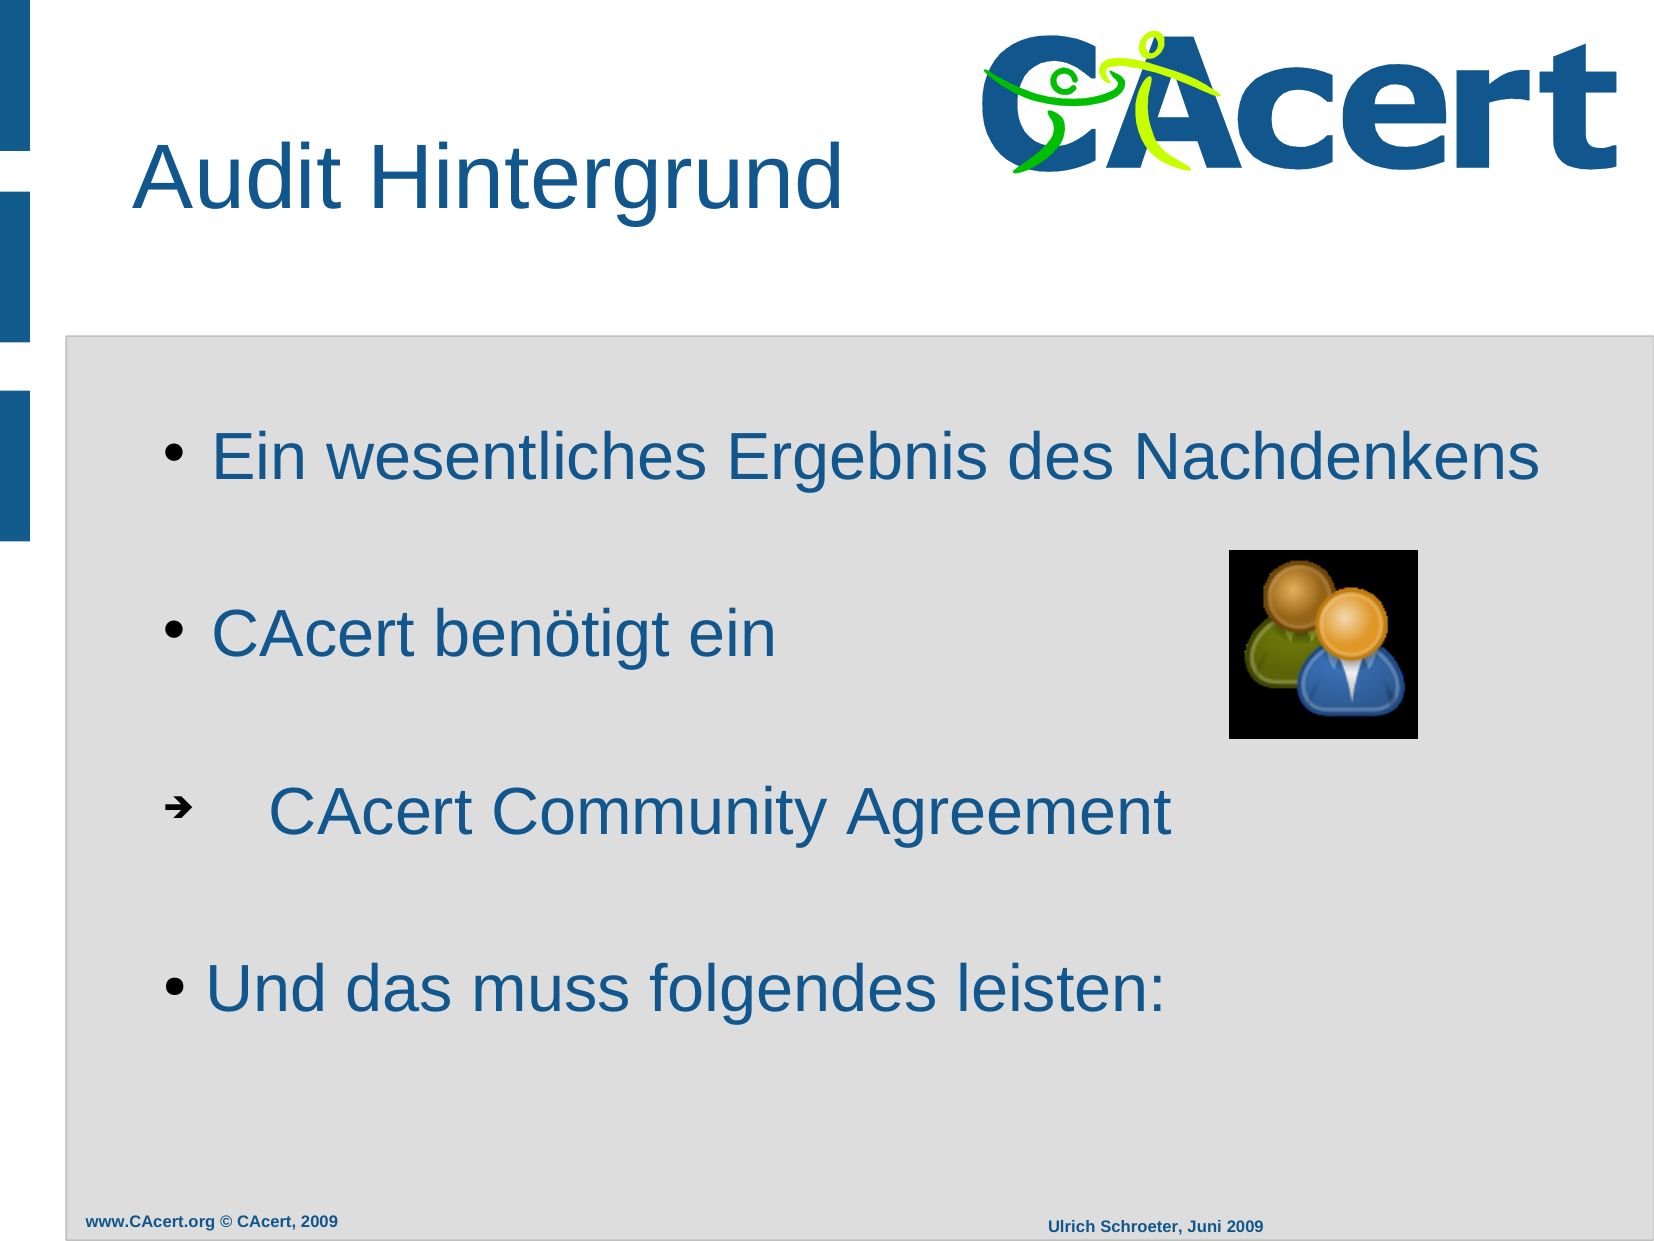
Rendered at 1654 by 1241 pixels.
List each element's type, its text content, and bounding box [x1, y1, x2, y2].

picture [1229, 550, 1418, 739]
text_box Ein wesentliches Ergebnis des Nachdenkens CAcert benötigt ein CAcert Community Agreement Und das muss folgendes leisten: [148, 397, 1550, 1034]
text_box Audit Hintergrund [118, 118, 862, 236]
